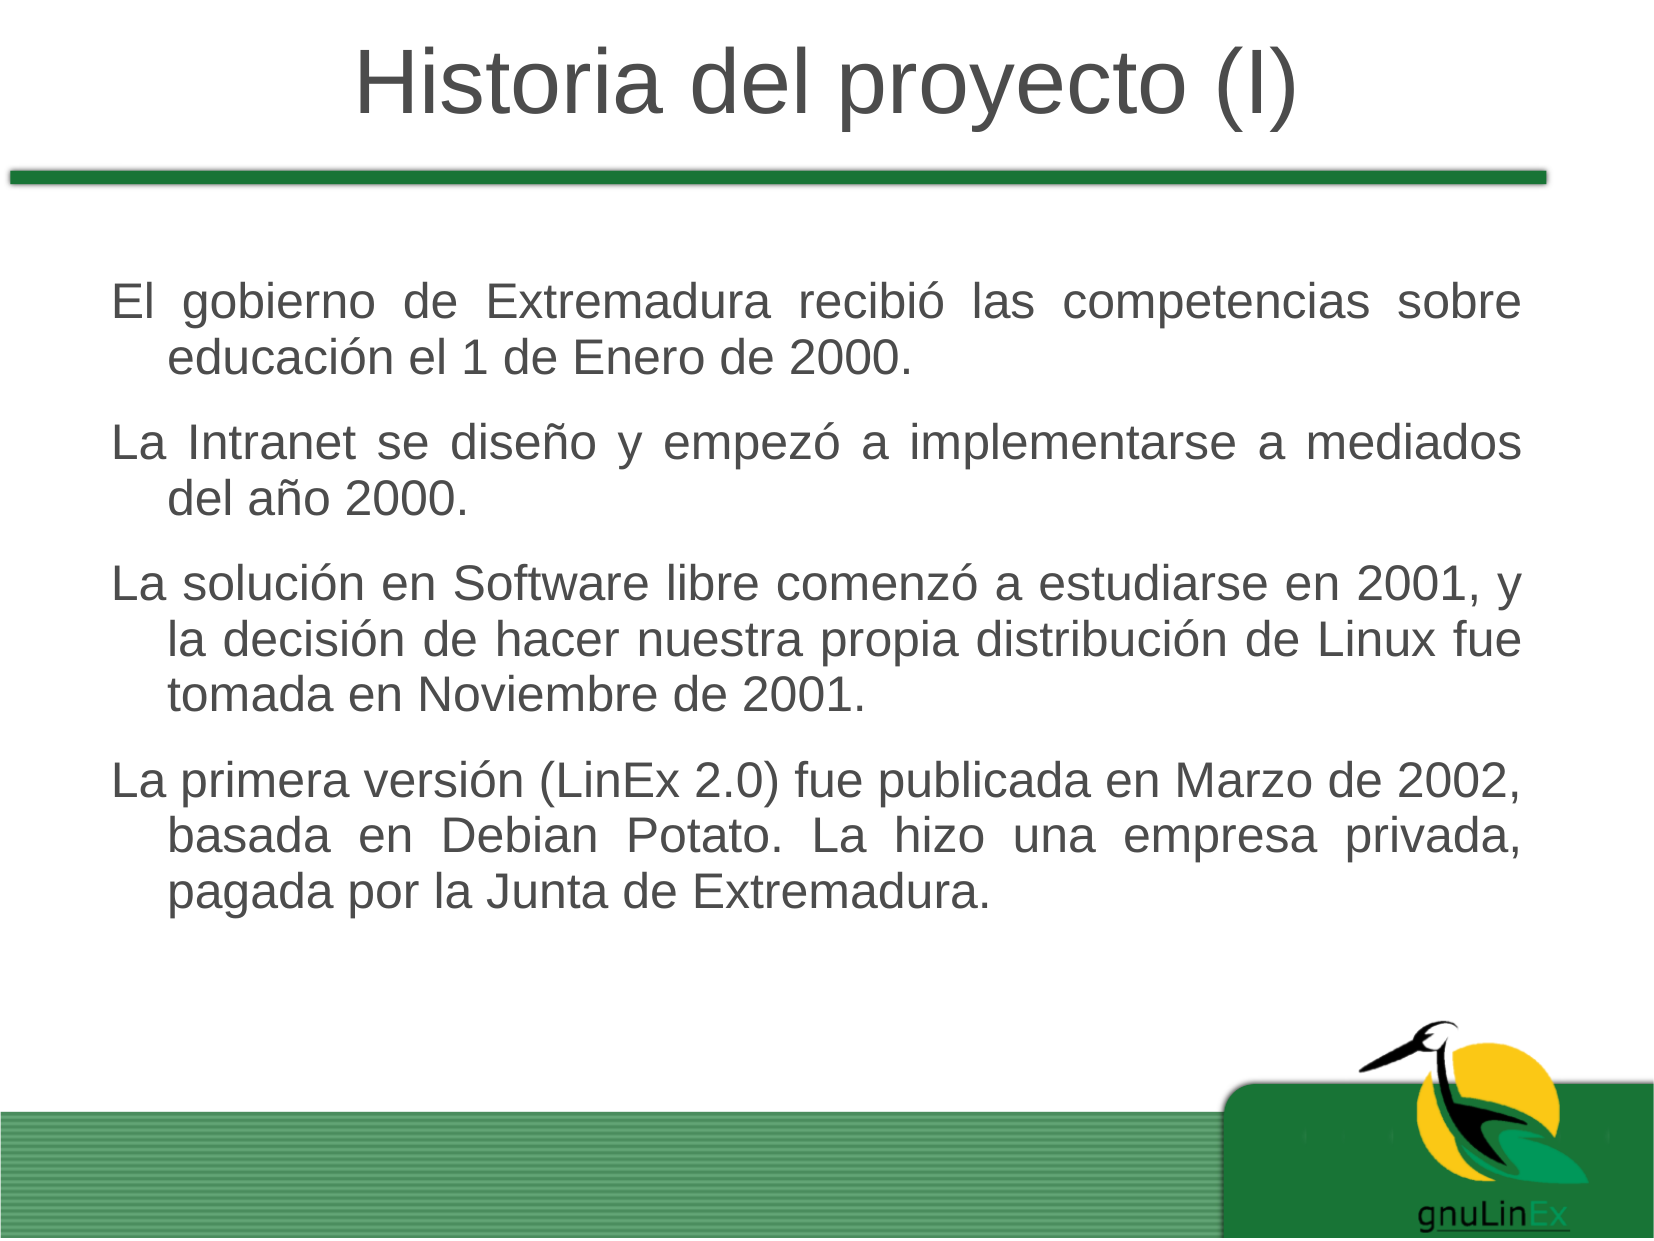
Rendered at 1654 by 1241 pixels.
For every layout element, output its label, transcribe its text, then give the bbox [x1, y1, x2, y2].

picture [0, 0, 1654, 1238]
list El gobierno de Extremadura recibió las competencias sobre educación el 1 de Enero de 2000. La Intranet se diseño y empezó a implementarse a mediados del año 2000. La solución en Software libre comenzó a estudiarse en 2001, y la decisión de hacer nuestra propia distribución de Linux fue tomada en Noviembre de 2001. La primera versión (LinEx 2.0) fue publicada en Marzo de 2002, basada en Debian Potato. La hizo una empresa privada, pagada por la Junta de Extremadura. [110, 273, 1523, 982]
title Historia del proyecto (I) [121, 0, 1534, 164]
